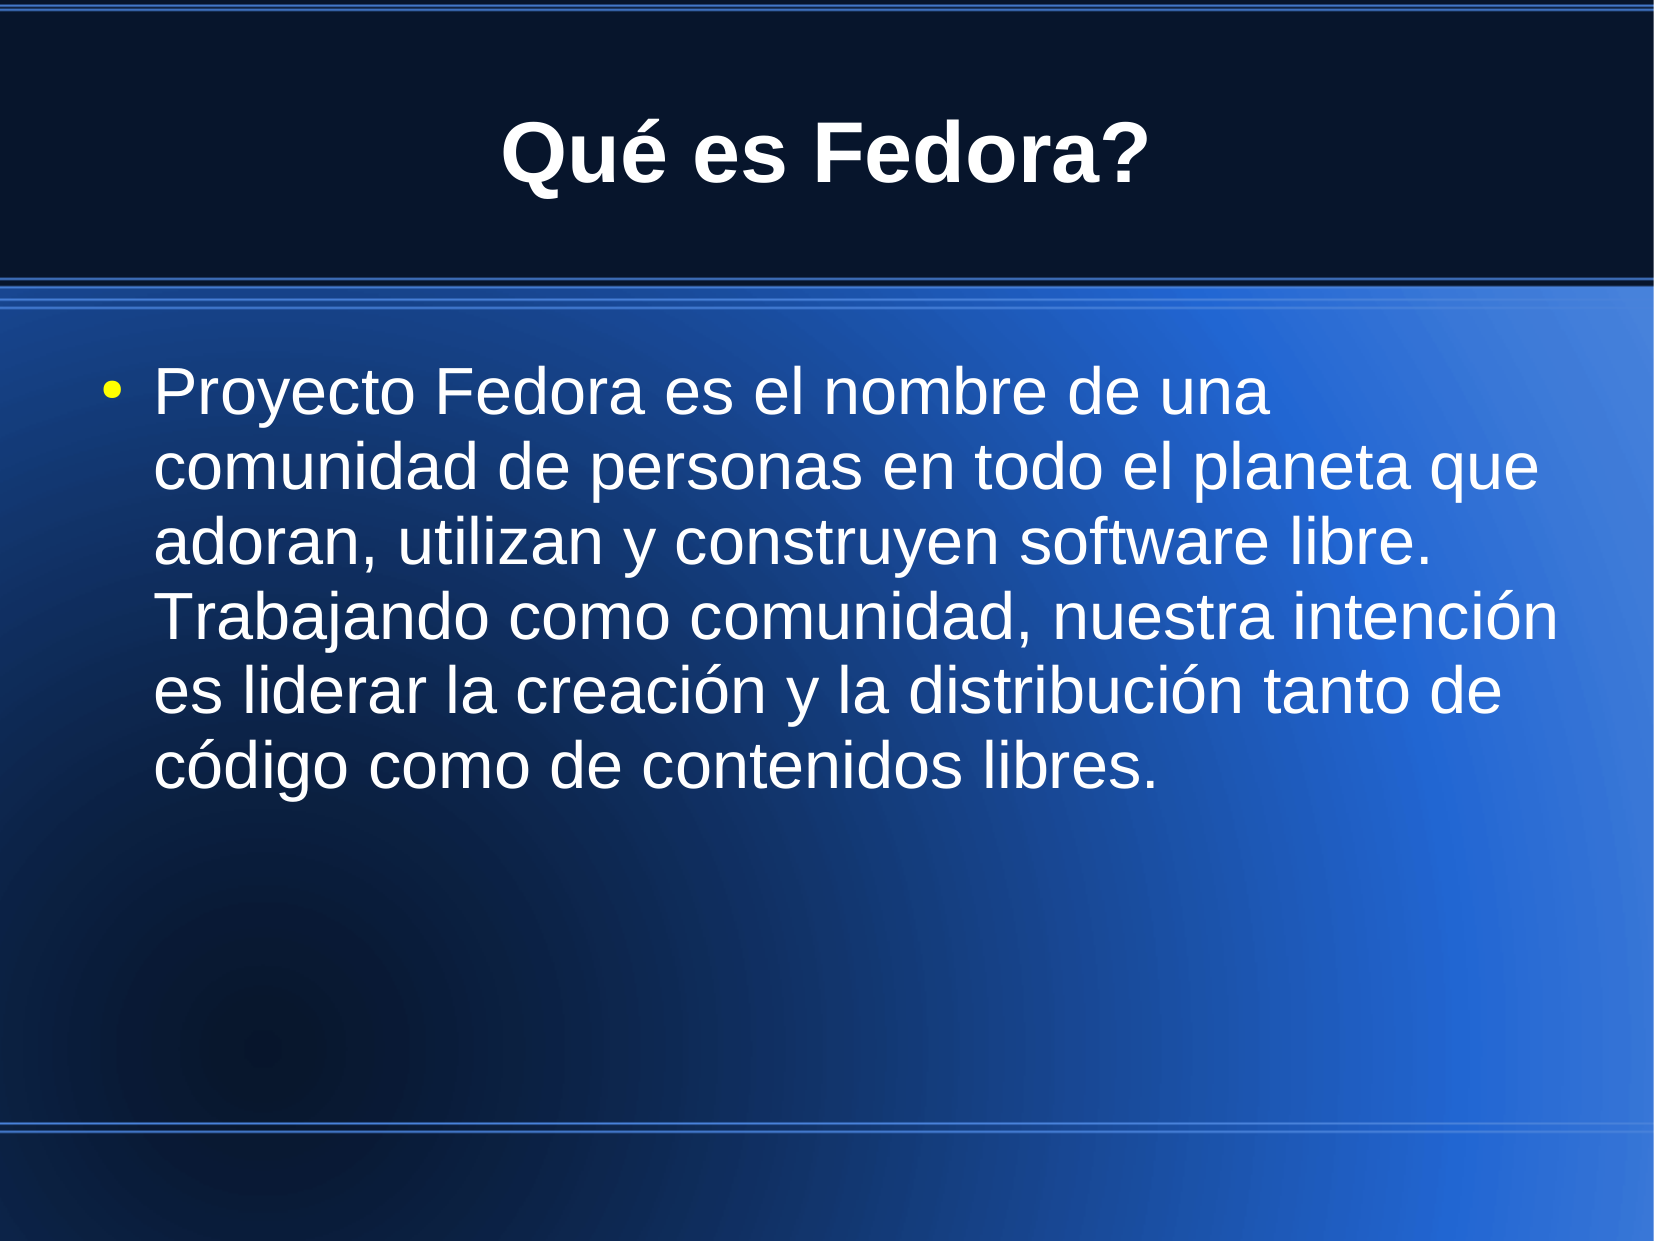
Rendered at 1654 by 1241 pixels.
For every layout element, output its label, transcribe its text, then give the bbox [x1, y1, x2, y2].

title Qué es Fedora? [82, 49, 1571, 257]
list Proyecto Fedora es el nombre de una comunidad de personas en todo el planeta que adoran, utilizan y construyen software libre. Trabajando como comunidad, nuestra intención es liderar la creación y la distribución tanto de código como de contenidos libres. [82, 354, 1571, 1173]
picture [0, 0, 1654, 1241]
